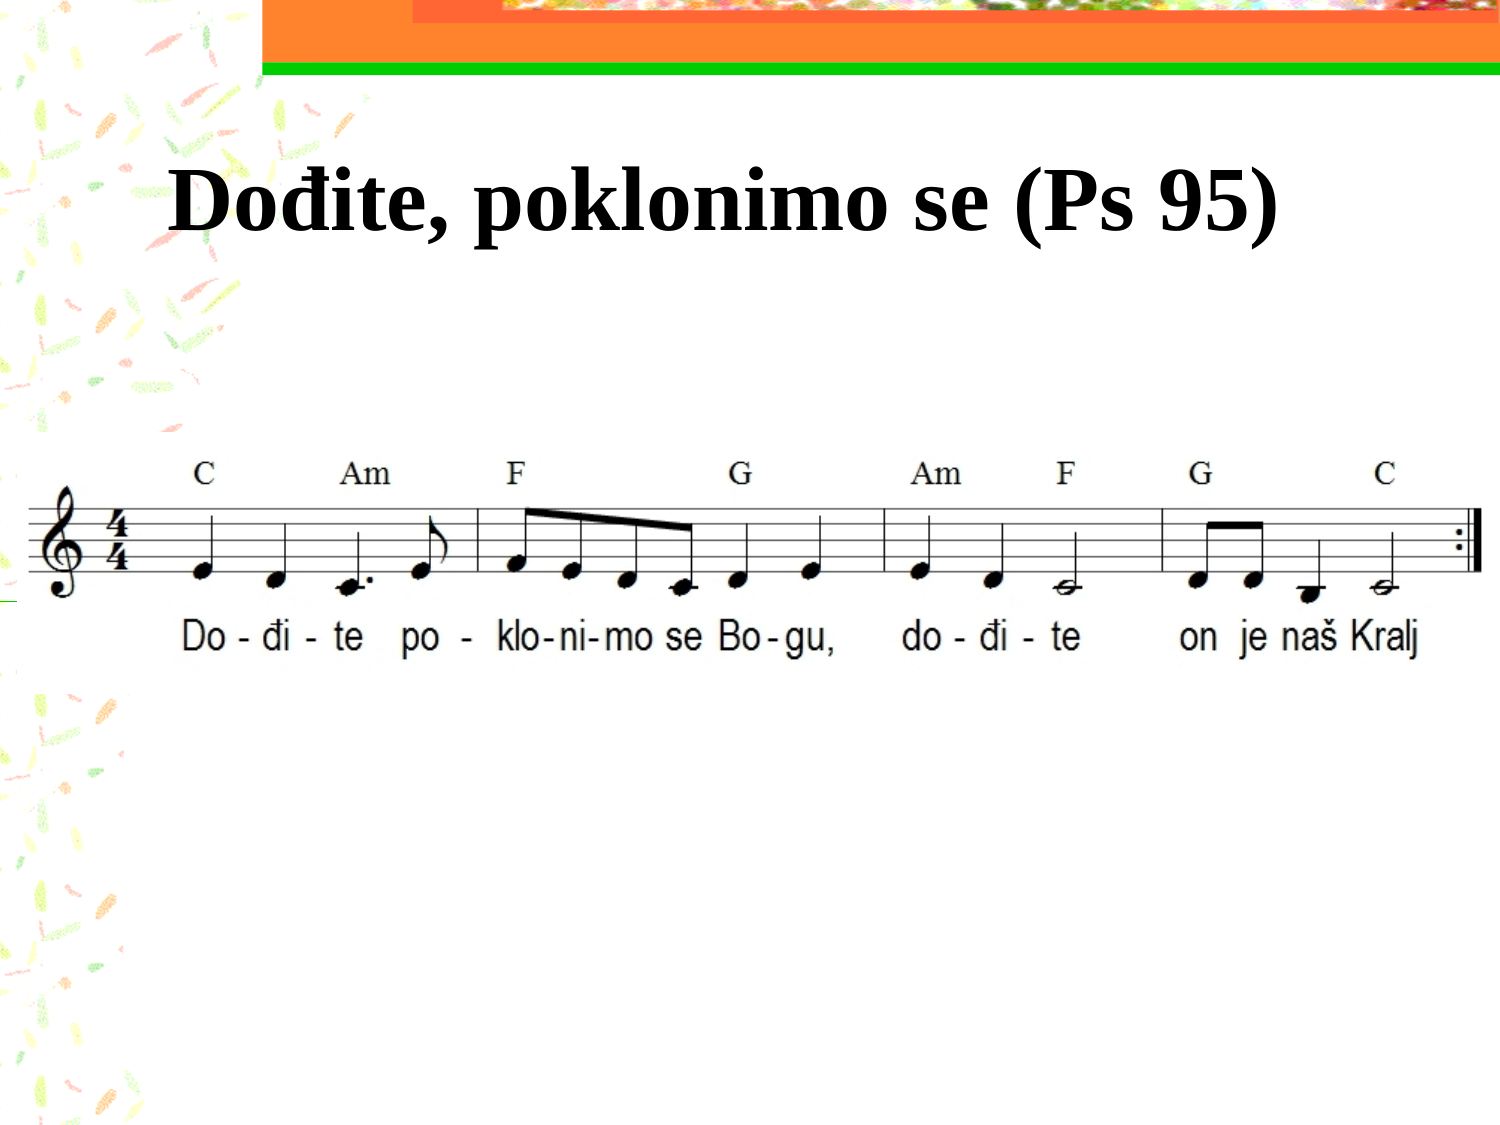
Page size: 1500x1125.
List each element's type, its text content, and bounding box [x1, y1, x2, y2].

picture [0, 0, 1500, 1125]
picture [412, 0, 1500, 23]
text_box Dođite, poklonimo se (Ps 95) [87, 99, 1363, 288]
